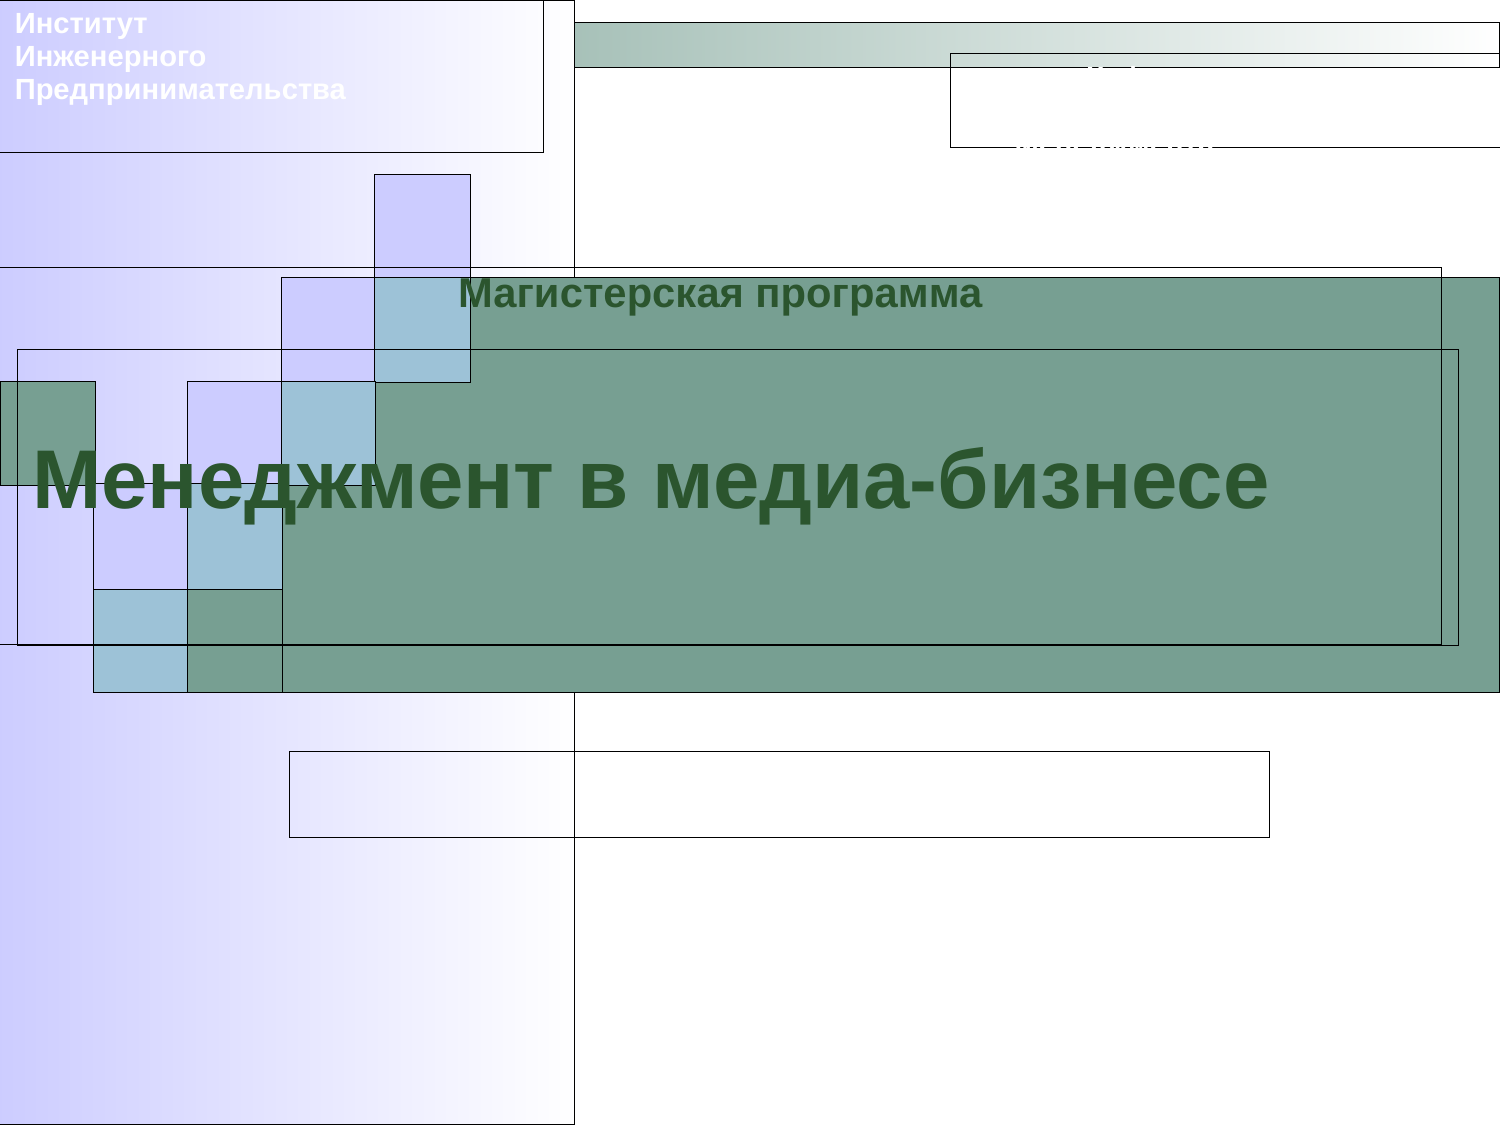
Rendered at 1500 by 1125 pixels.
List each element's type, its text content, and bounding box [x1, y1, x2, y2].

text_box Кафедра Международного Менеджмента [950, 53, 1500, 148]
text_box Менеджмент в медиа-бизнесе [17, 349, 1459, 646]
text_box Институт Инженерного Предпринимательства [0, 0, 544, 153]
text_box Магистерская программа [0, 267, 1442, 645]
